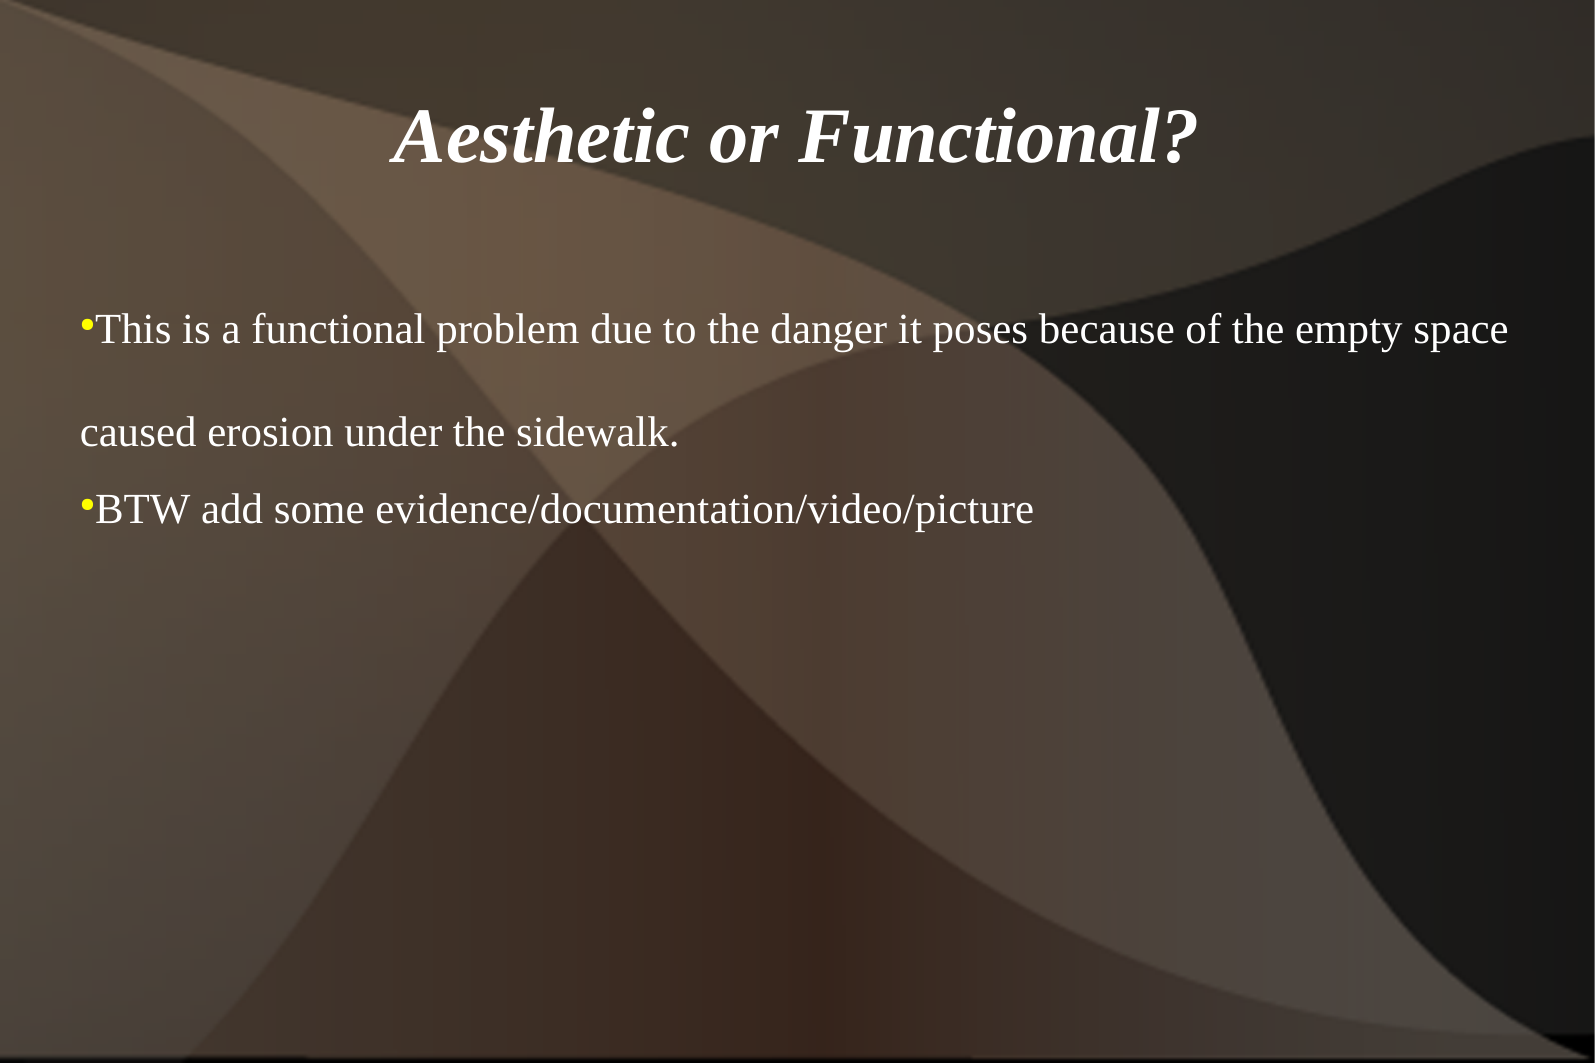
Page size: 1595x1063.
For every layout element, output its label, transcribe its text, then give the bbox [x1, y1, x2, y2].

title Aesthetic or Functional? [79, 42, 1515, 220]
list This is a functional problem due to the danger it poses because of the empty space caused erosion under the sidewalk. BTW add some evidence/documentation/video/picture [79, 248, 1515, 951]
